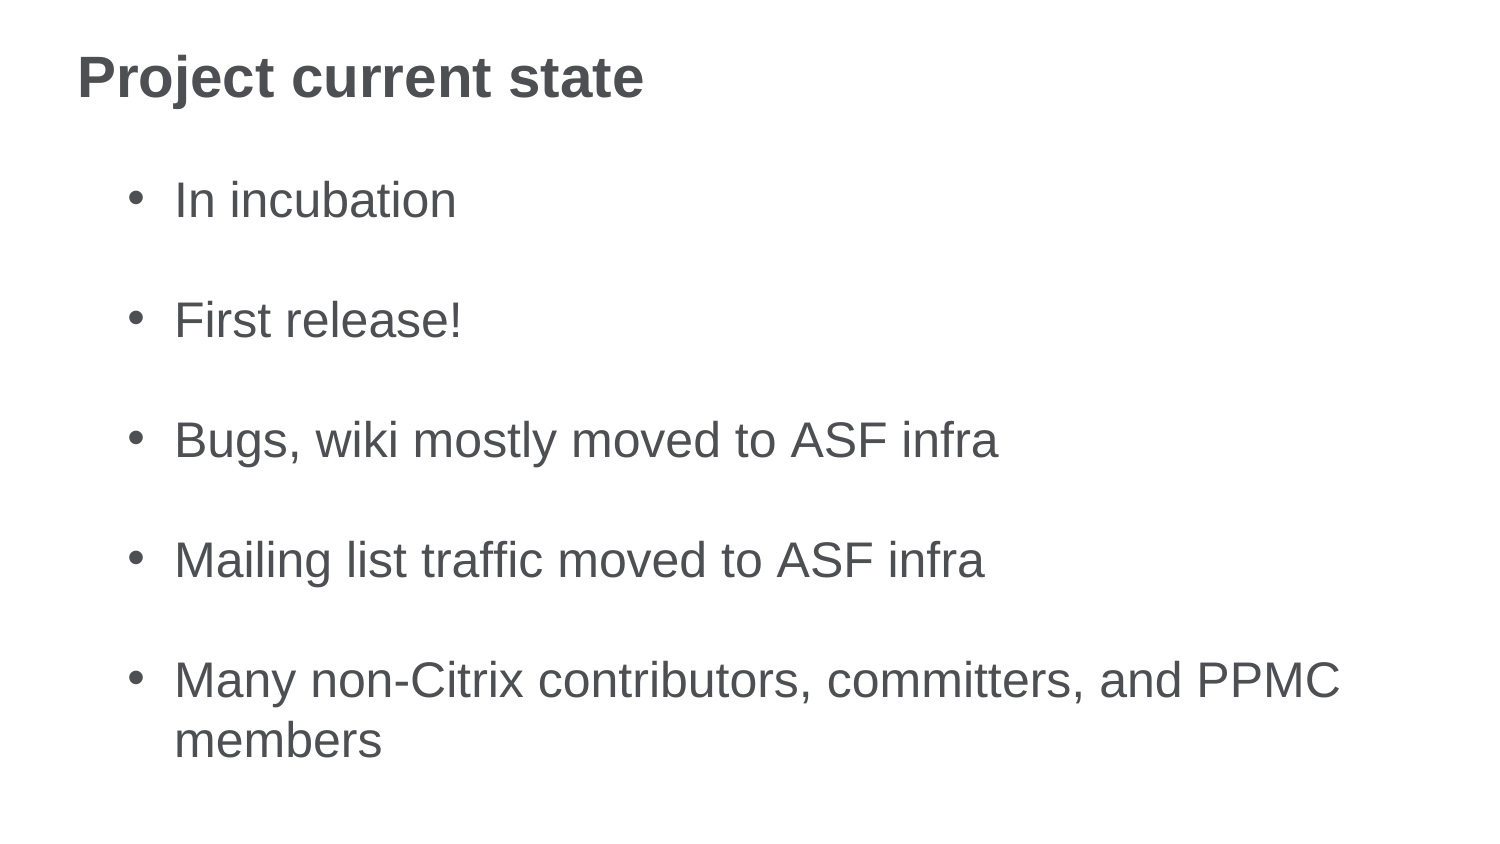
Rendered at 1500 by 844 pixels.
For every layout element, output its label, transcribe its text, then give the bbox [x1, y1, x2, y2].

text_box In incubation First release! Bugs, wiki mostly moved to ASF infra Mailing list traffic moved to ASF infra Many non-Citrix contributors, committers, and PPMC members [112, 159, 1376, 835]
title Project current state [62, 21, 1435, 127]
